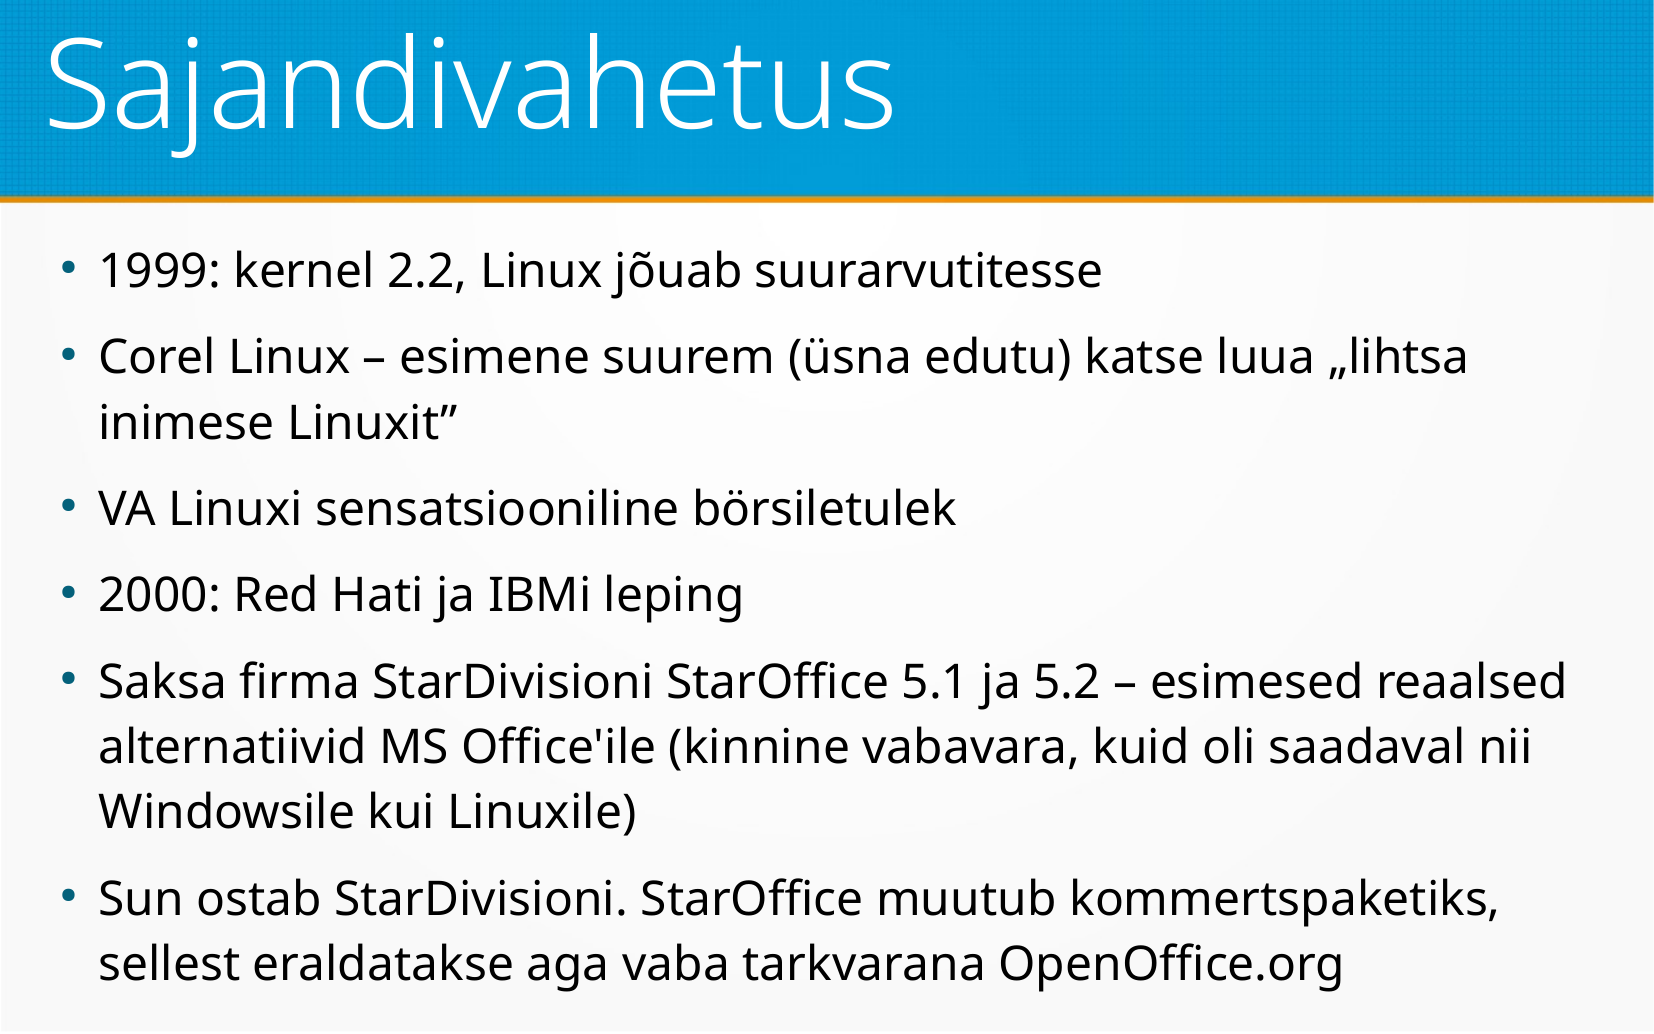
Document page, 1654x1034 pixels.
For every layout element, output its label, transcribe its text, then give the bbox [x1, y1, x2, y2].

list 1999: kernel 2.2, Linux jõuab suurarvutitesse Corel Linux – esimene suurem (üsna edutu) katse luua „lihtsa inimese Linuxit” VA Linuxi sensatsiooniline börsiletulek 2000: Red Hati ja IBMi leping Saksa firma StarDivisioni StarOffice 5.1 ja 5.2 – esimesed reaalsed alternatiivid MS Office'ile (kinnine vabavara, kuid oli saadaval nii Windowsile kui Linuxile) Sun ostab StarDivisioni. StarOffice muutub kommertspaketiks, sellest eraldatakse aga vaba tarkvarana OpenOffice.org [47, 236, 1607, 1002]
title Sajandivahetus [43, 0, 1619, 166]
picture [0, 195, 1654, 1034]
